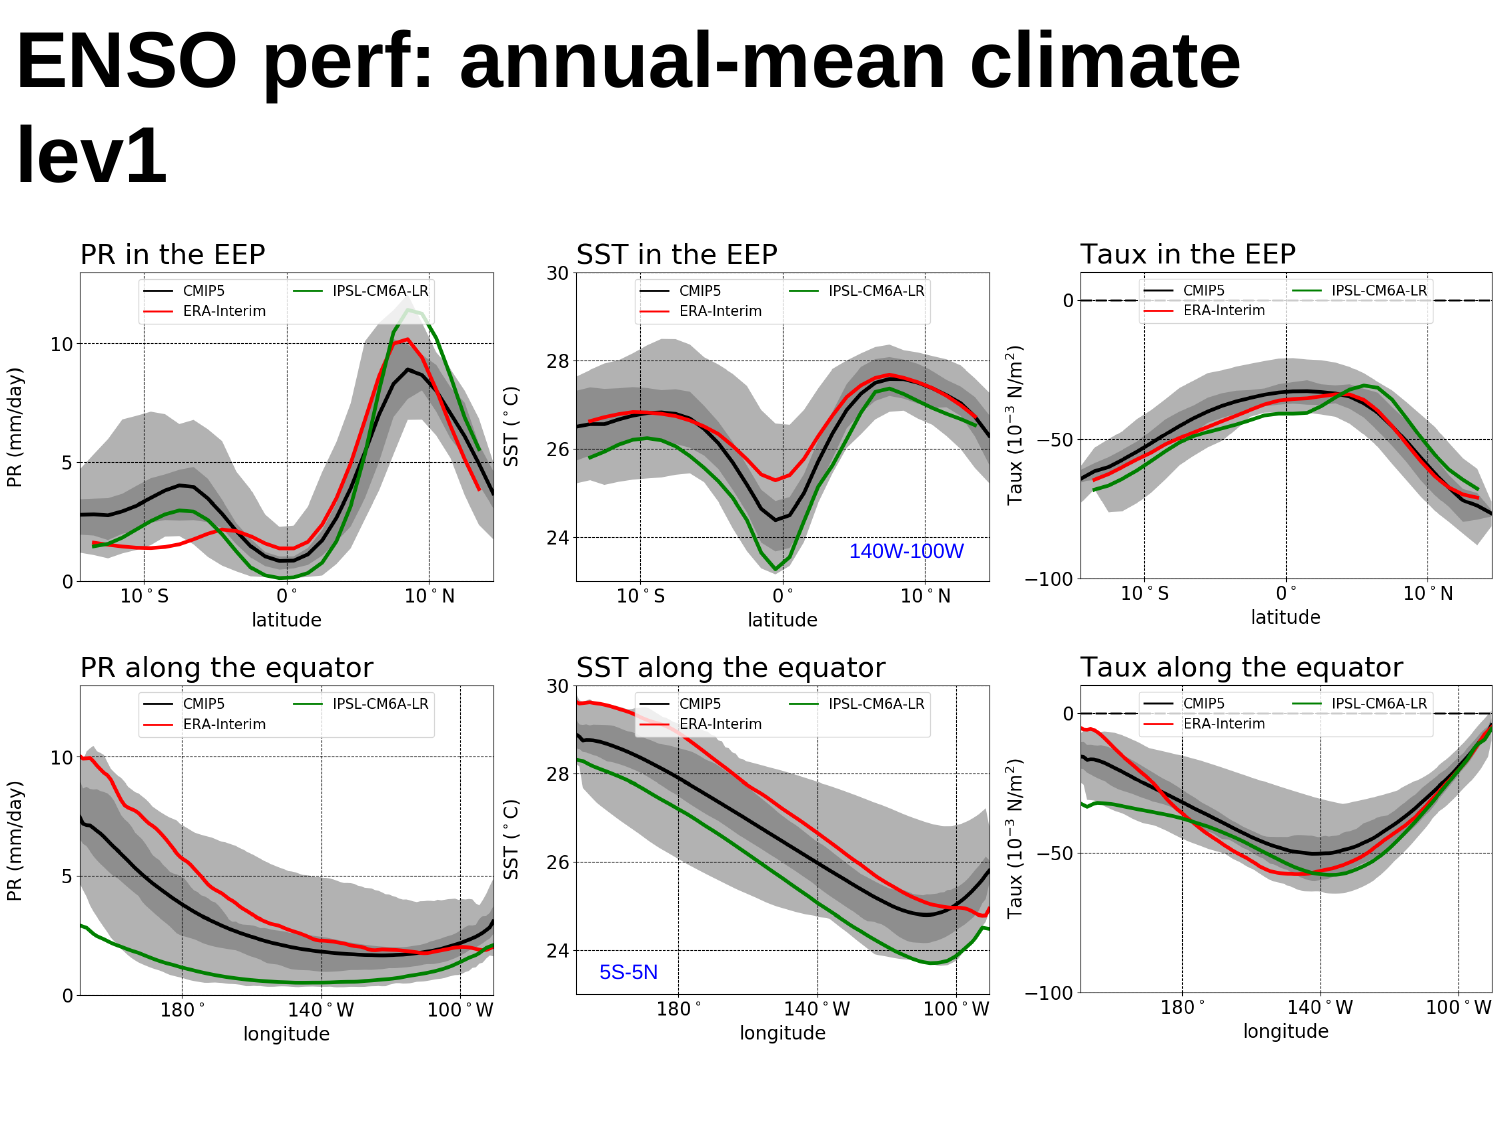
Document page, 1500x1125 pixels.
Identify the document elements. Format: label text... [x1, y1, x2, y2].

picture [0, 236, 1500, 637]
title ENSO perf: annual-mean climate lev1 [0, 0, 1500, 206]
text_box 5S-5N [556, 952, 702, 992]
text_box 140W-100W [834, 532, 979, 571]
picture [0, 649, 1500, 1051]
